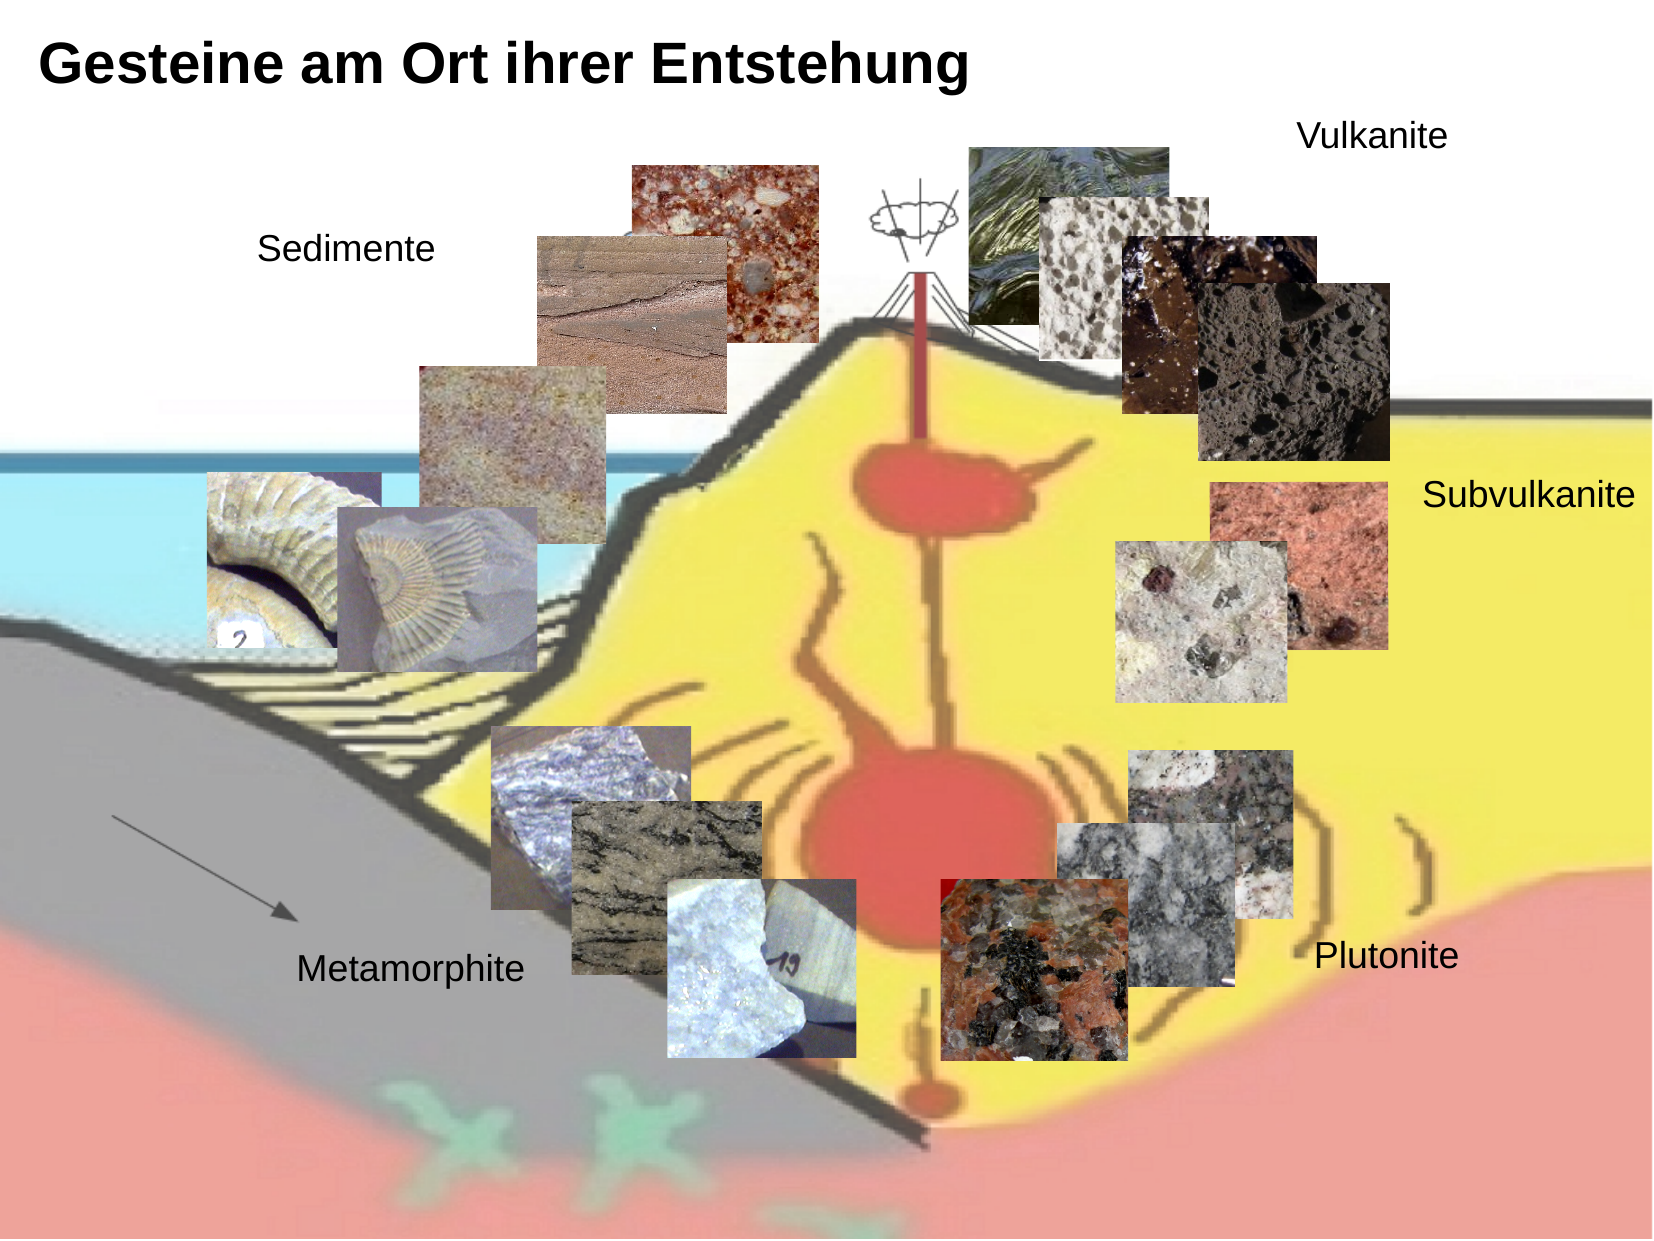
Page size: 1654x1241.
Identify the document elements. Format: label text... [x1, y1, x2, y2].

text_box Plutonite [1299, 927, 1546, 1009]
text_box Sedimente [242, 219, 457, 302]
text_box Metamorphite [281, 940, 591, 1022]
picture [0, 60, 1654, 1239]
text_box Subvulkanite [1407, 466, 1654, 549]
text_box Gesteine am Ort ihrer Entstehung [23, 23, 987, 106]
text_box Vulkanite [1281, 107, 1591, 189]
